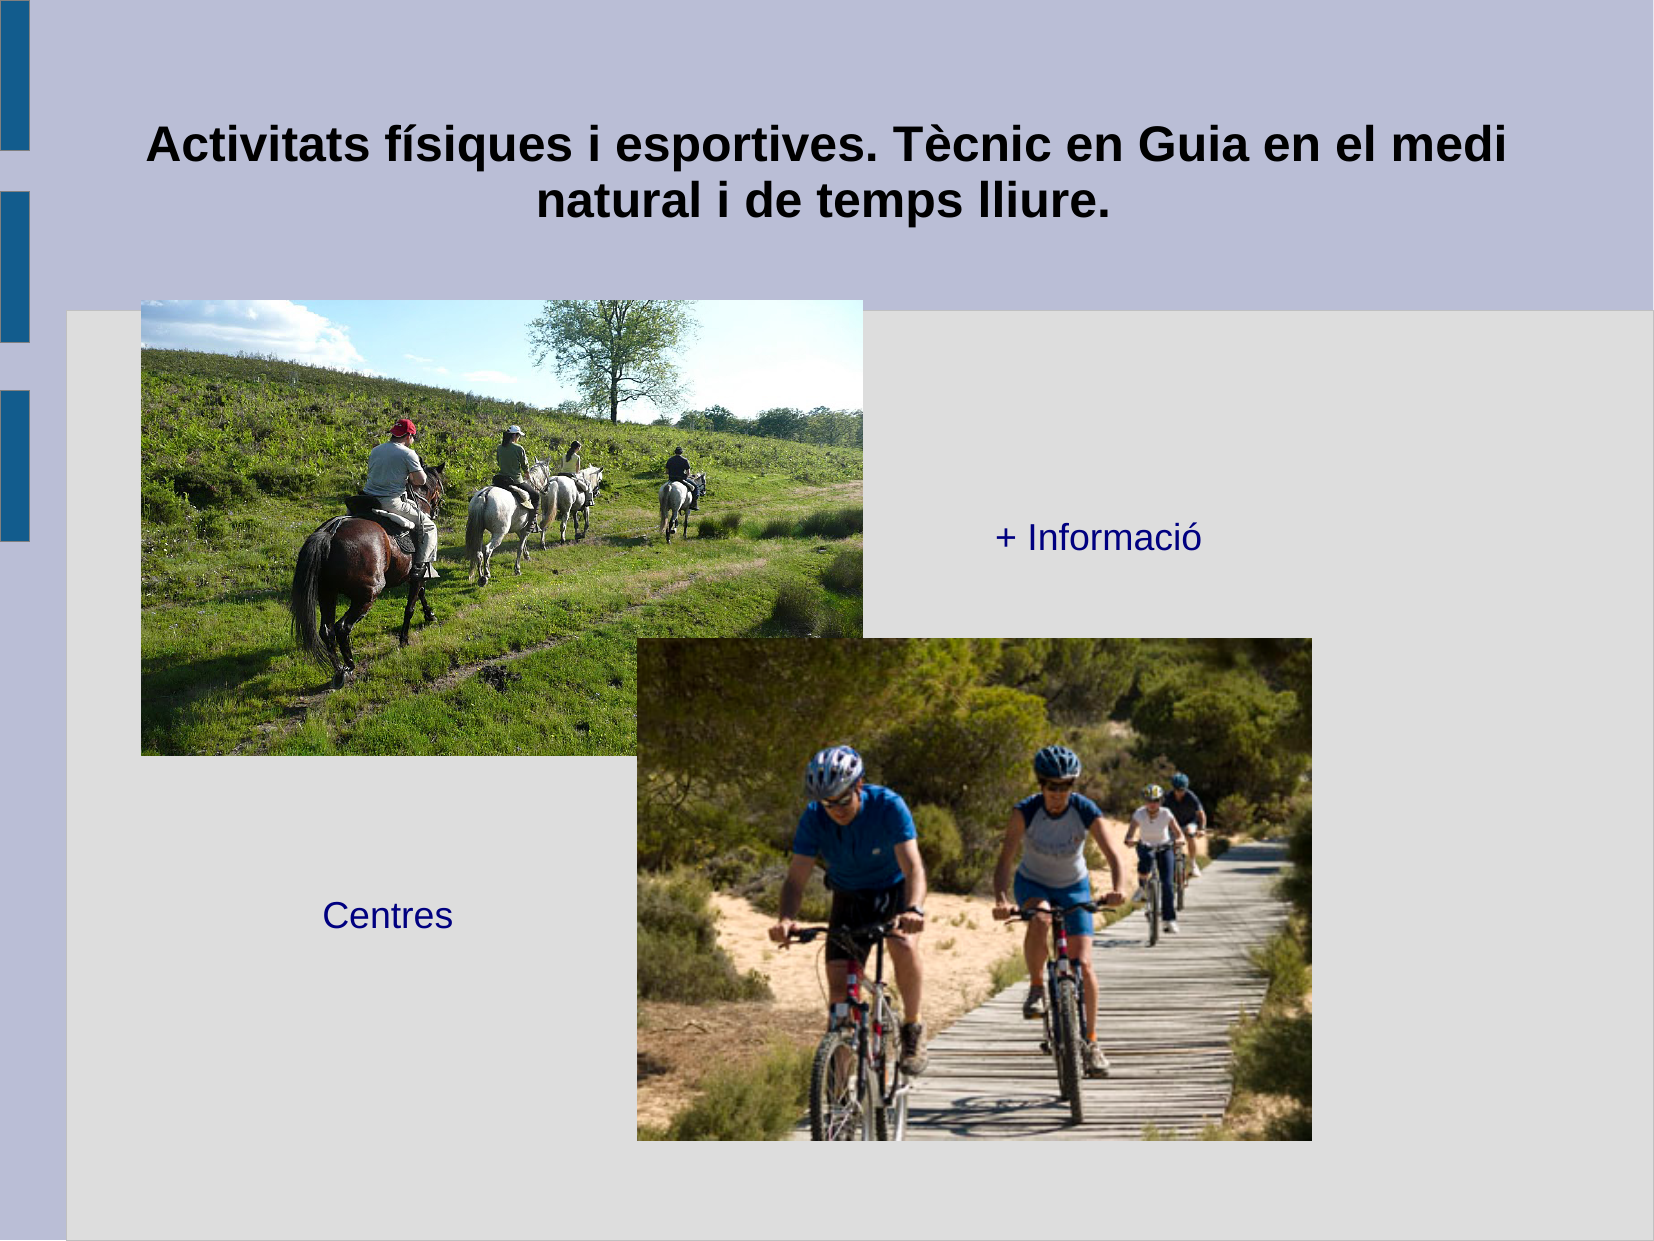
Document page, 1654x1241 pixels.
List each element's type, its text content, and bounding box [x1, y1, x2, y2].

text_box Centres [307, 886, 497, 957]
title Activitats físiques i esportives. Tècnic en Guia en el medi natural i de temps lliure. [118, 96, 1536, 249]
text_box + Informació [980, 508, 1244, 579]
picture [141, 300, 1312, 1141]
